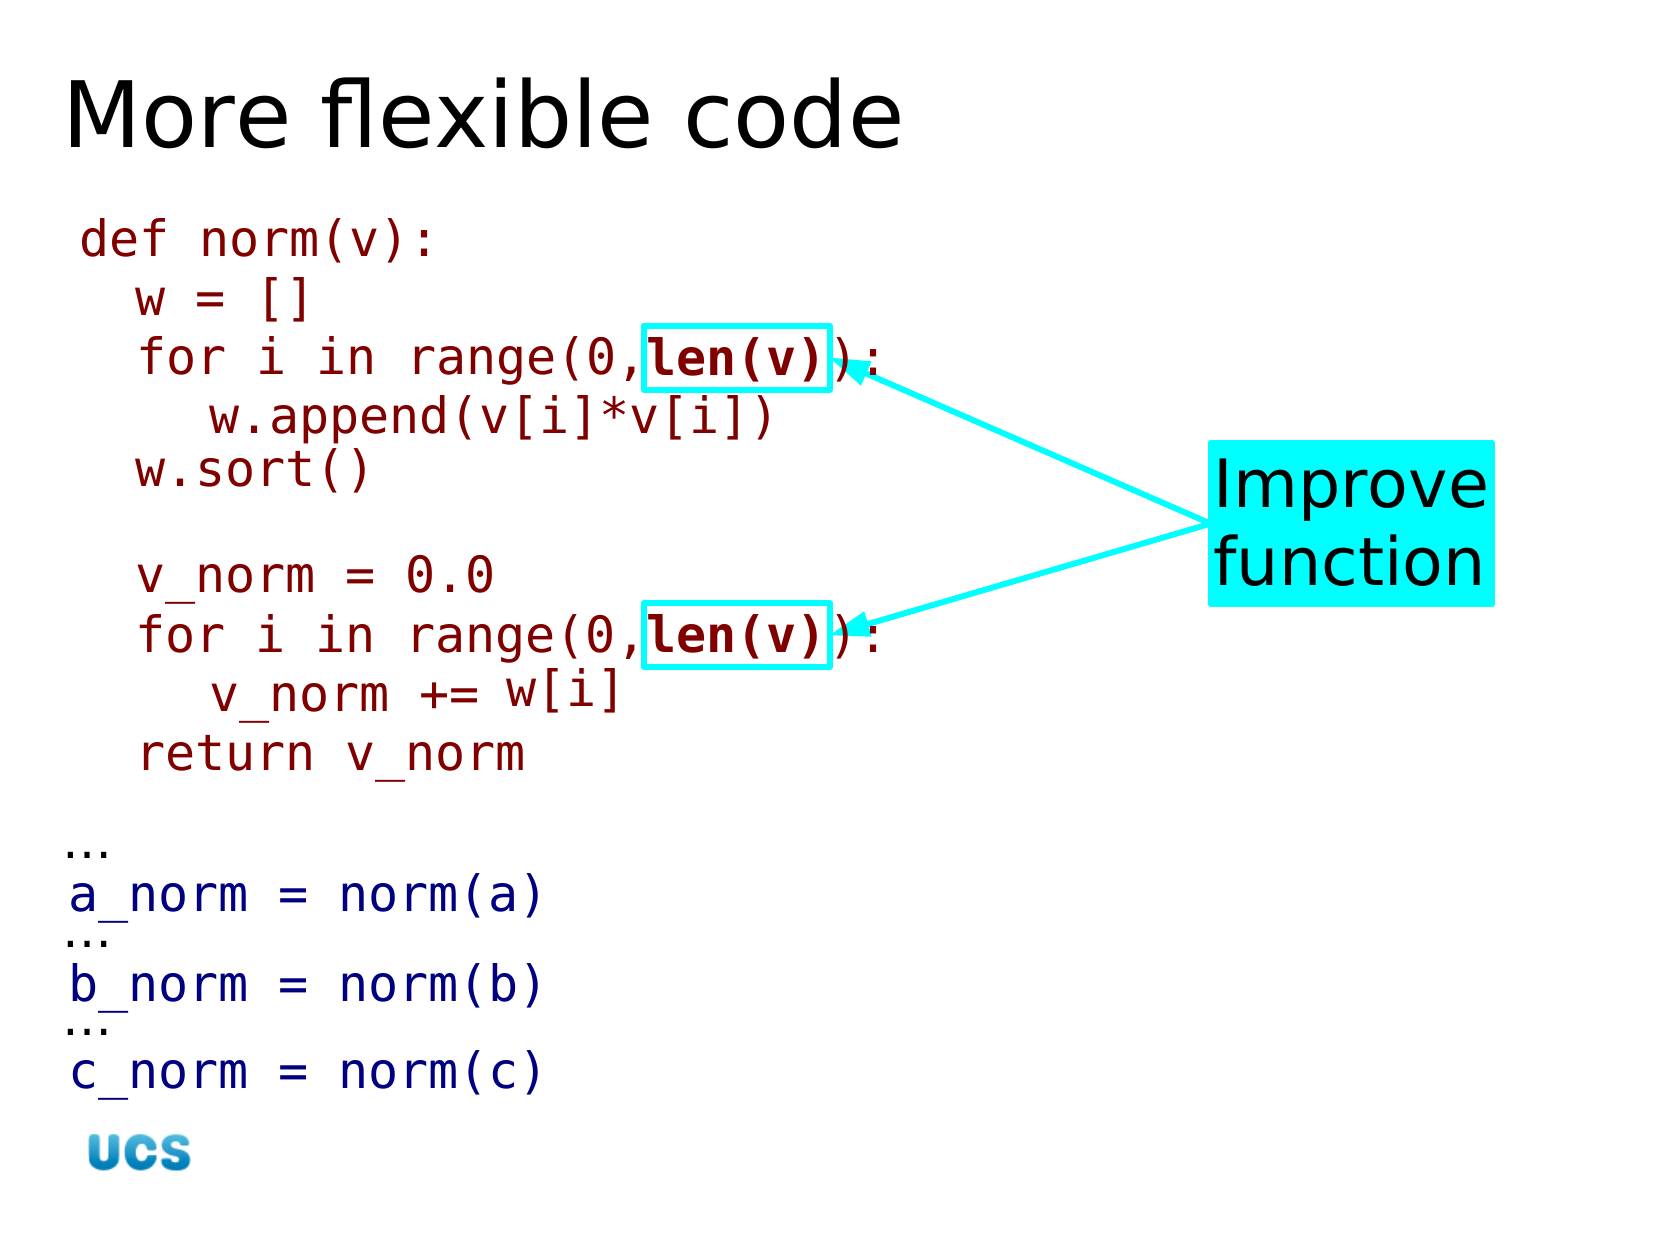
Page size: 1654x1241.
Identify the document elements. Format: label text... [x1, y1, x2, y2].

text_box ): [833, 325, 892, 390]
text_box for i in range(0, [59, 325, 641, 384]
text_box def norm(v): [76, 206, 443, 271]
text_box Improve function [1210, 442, 1493, 605]
text_box w.append(v[i]*v[i]) [59, 384, 783, 449]
text_box w = [] [59, 265, 319, 331]
text_box w.sort() [59, 449, 379, 502]
text_box v_norm += [59, 667, 483, 726]
text_box … [59, 809, 116, 874]
picture [88, 1133, 191, 1172]
text_box len(v) [643, 603, 830, 668]
text_box v_norm = 0.0 [59, 543, 499, 602]
text_box for i in range(0, [59, 602, 641, 667]
text_box … [59, 986, 116, 1051]
text_box … [59, 897, 116, 962]
text_box return v_norm [59, 720, 529, 785]
text_box c_norm = norm(c) [65, 1038, 552, 1104]
text_box len(v) [643, 325, 830, 390]
text_box w[i] [503, 667, 630, 722]
text_box b_norm = norm(b) [65, 952, 552, 1017]
text_box a_norm = norm(a) [65, 861, 552, 926]
text_box More flexible code [59, 59, 910, 173]
text_box ): [833, 603, 892, 668]
